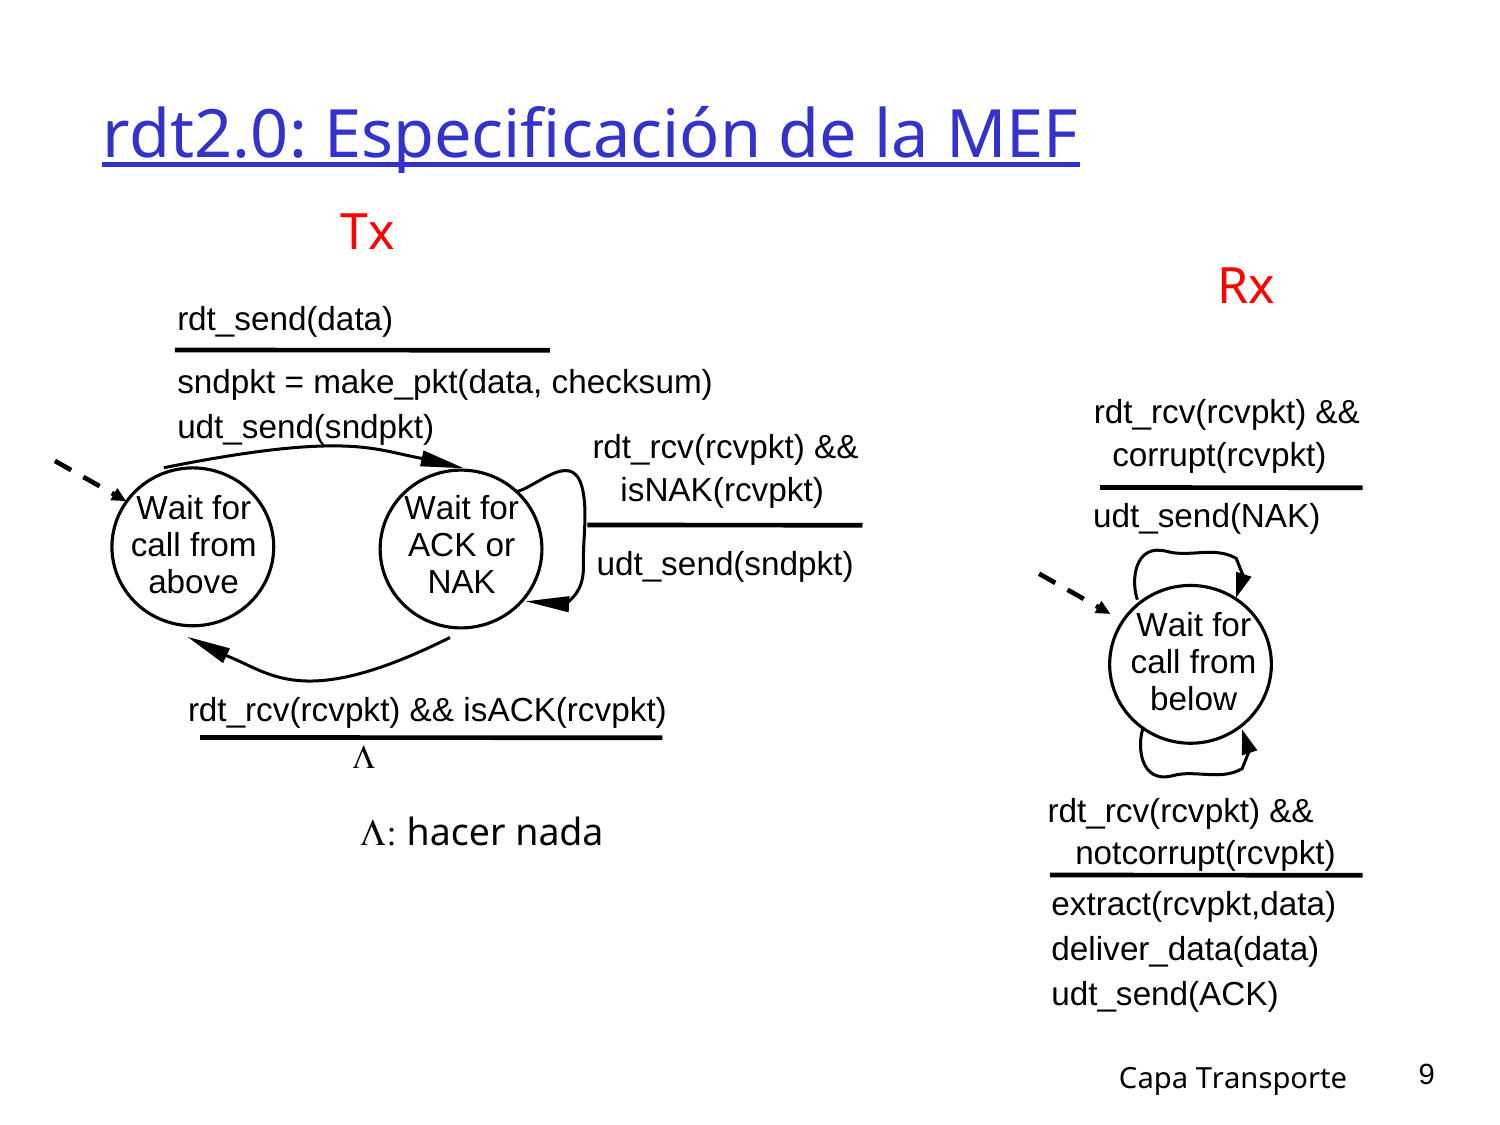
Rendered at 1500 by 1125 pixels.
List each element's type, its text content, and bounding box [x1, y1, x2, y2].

text_box  [337, 737, 391, 784]
text_box sndpkt = make_pkt(data, checksum)‏ udt_send(sndpkt)‏ [162, 349, 761, 416]
text_box [1198, 700, 1208, 708]
text_box Wait for ACK or NAK [373, 482, 550, 583]
text_box rdt_send(data)‏ [162, 287, 533, 358]
text_box extract(rcvpkt,data)‏ deliver_data(data)‏ udt_send(ACK)‏ [1036, 871, 1389, 974]
text_box Tx [325, 188, 410, 273]
text_box rdt_rcv(rcvpkt) && notcorrupt(rcvpkt)‏ [1032, 784, 1387, 900]
text_box [388, 583, 535, 628]
text_box [1145, 585, 1236, 599]
text_box [189, 582, 199, 591]
text_box [418, 470, 504, 482]
text_box [120, 582, 266, 626]
text_box Wait for call from below [1095, 599, 1293, 700]
text_box rdt_rcv(rcvpkt) && isNAK(rcvpkt)‏ [577, 421, 921, 526]
text_box [148, 467, 238, 481]
text_box rdt_rcv(rcvpkt) && corrupt(rcvpkt)‏ [1079, 385, 1394, 438]
text_box udt_send(NAK)‏ [1078, 484, 1379, 527]
text_box [1118, 700, 1263, 744]
text_box  hacer nada [345, 798, 619, 865]
text_box Wait for call from above [95, 481, 293, 582]
text_box [152, 584, 161, 591]
title rdt2.0: Especificación de la MEF [87, 37, 1363, 225]
text_box Rx [1202, 242, 1290, 327]
text_box [171, 582, 180, 591]
text_box [1155, 700, 1164, 708]
text_box [209, 582, 214, 590]
text_box rdt_rcv(rcvpkt) && isACK(rcvpkt)‏ [173, 678, 756, 726]
text_box udt_send(sndpkt)‏ [581, 531, 872, 598]
